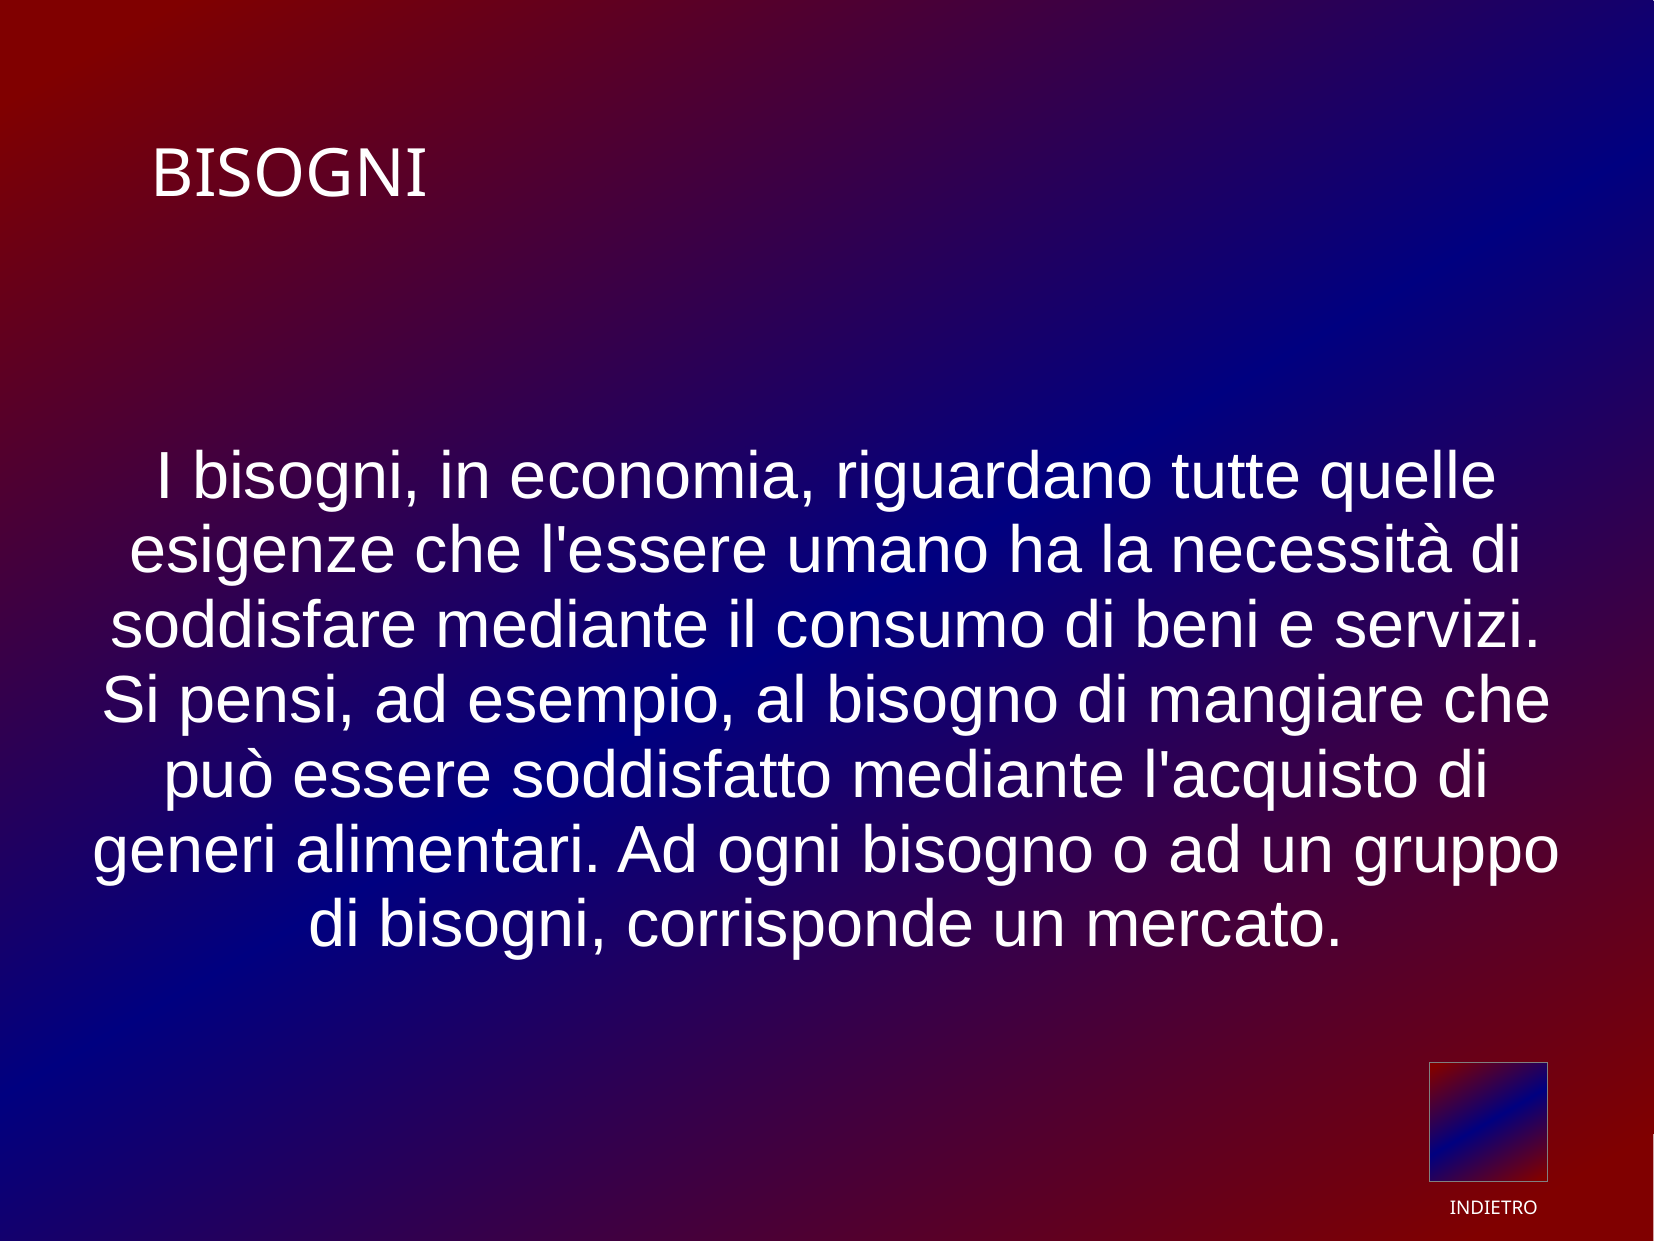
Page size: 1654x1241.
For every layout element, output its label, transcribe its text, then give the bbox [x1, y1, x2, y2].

subtitle I bisogni, in economia, riguardano tutte quelle esigenze che l'essere umano ha la necessità di soddisfare mediante il consumo di beni e servizi. Si pensi, ad esempio, al bisogno di mangiare che può essere soddisfatto mediante l'acquisto di generi alimentari. Ad ogni bisogno o ad un gruppo di bisogni, corrisponde un mercato. [82, 290, 1571, 1109]
title [82, 49, 1571, 257]
text_box [1429, 1109, 1548, 1182]
text_box INDIETRO [1429, 1187, 1560, 1241]
